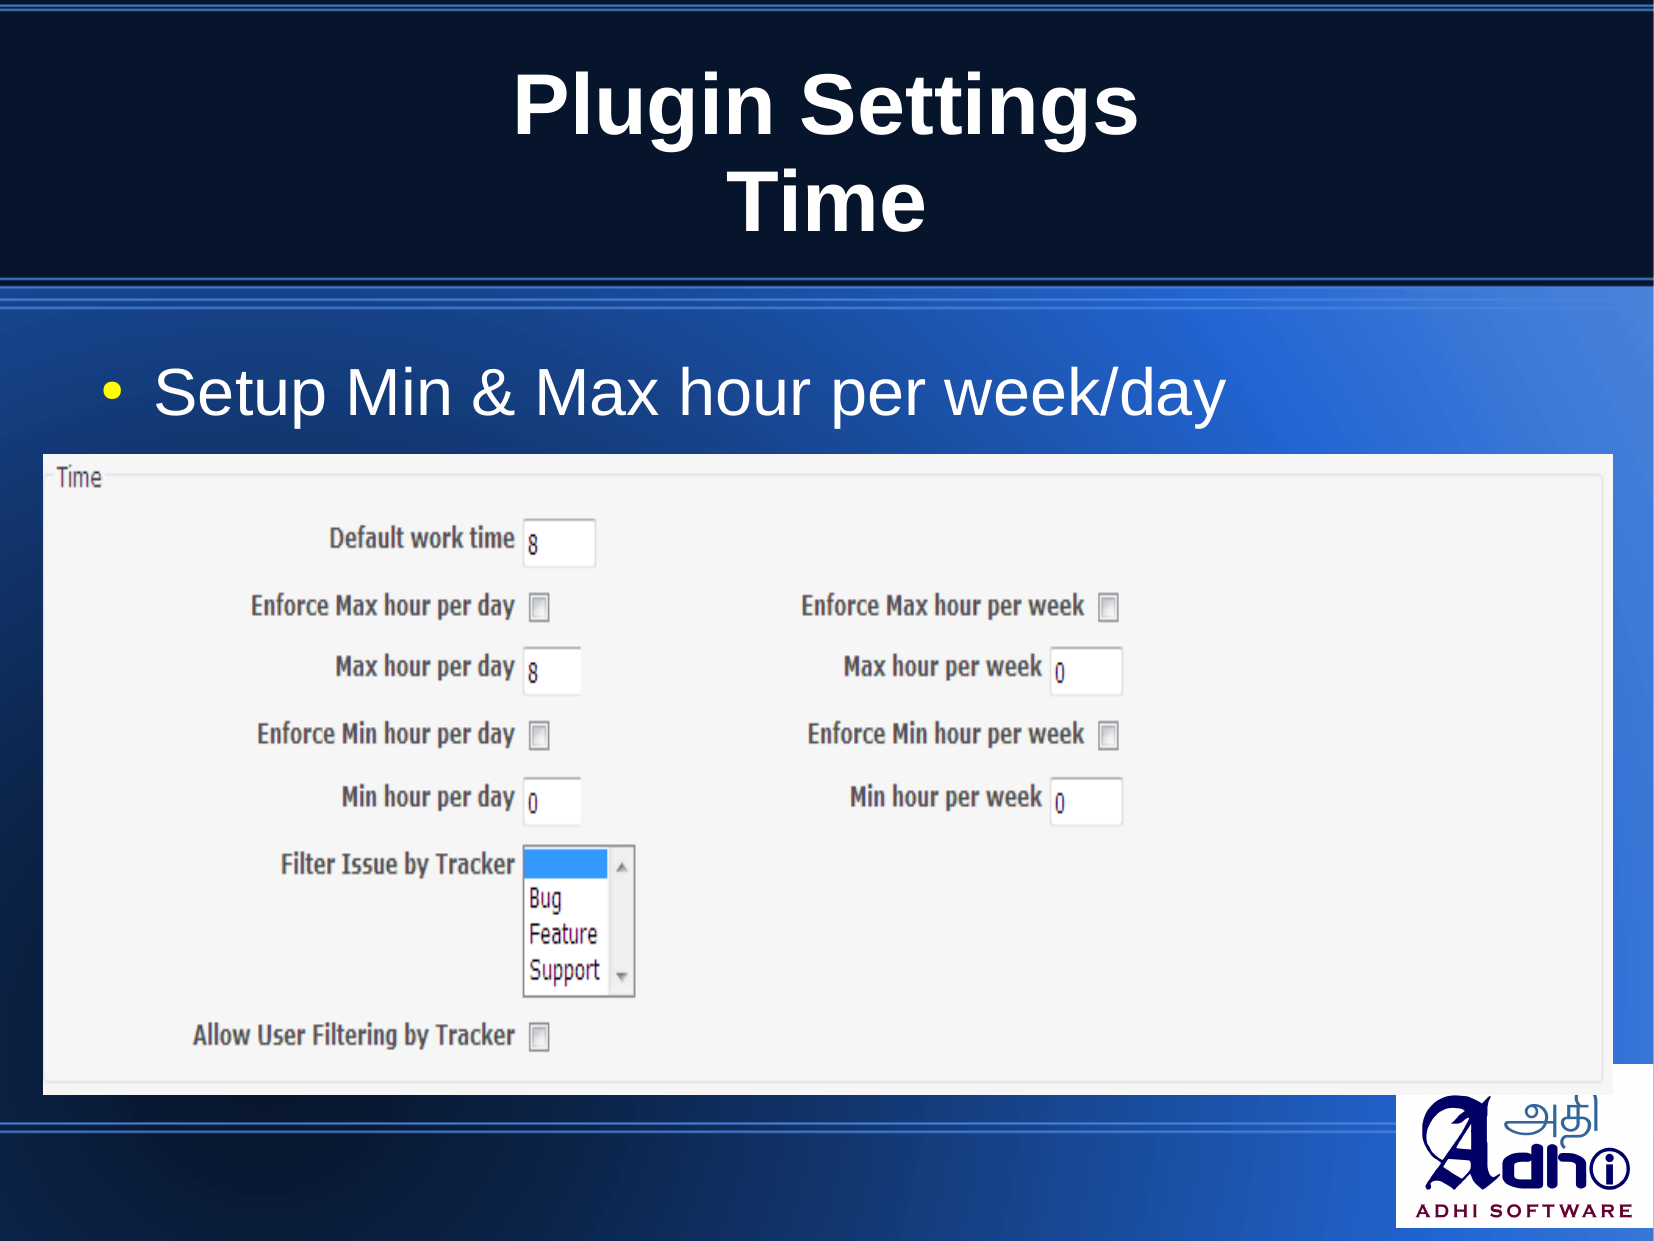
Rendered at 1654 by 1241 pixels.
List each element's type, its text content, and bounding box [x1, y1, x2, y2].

title Plugin Settings Time [82, 49, 1571, 257]
list Setup Min & Max hour per week/day [82, 355, 1571, 454]
picture [0, 0, 1654, 1241]
